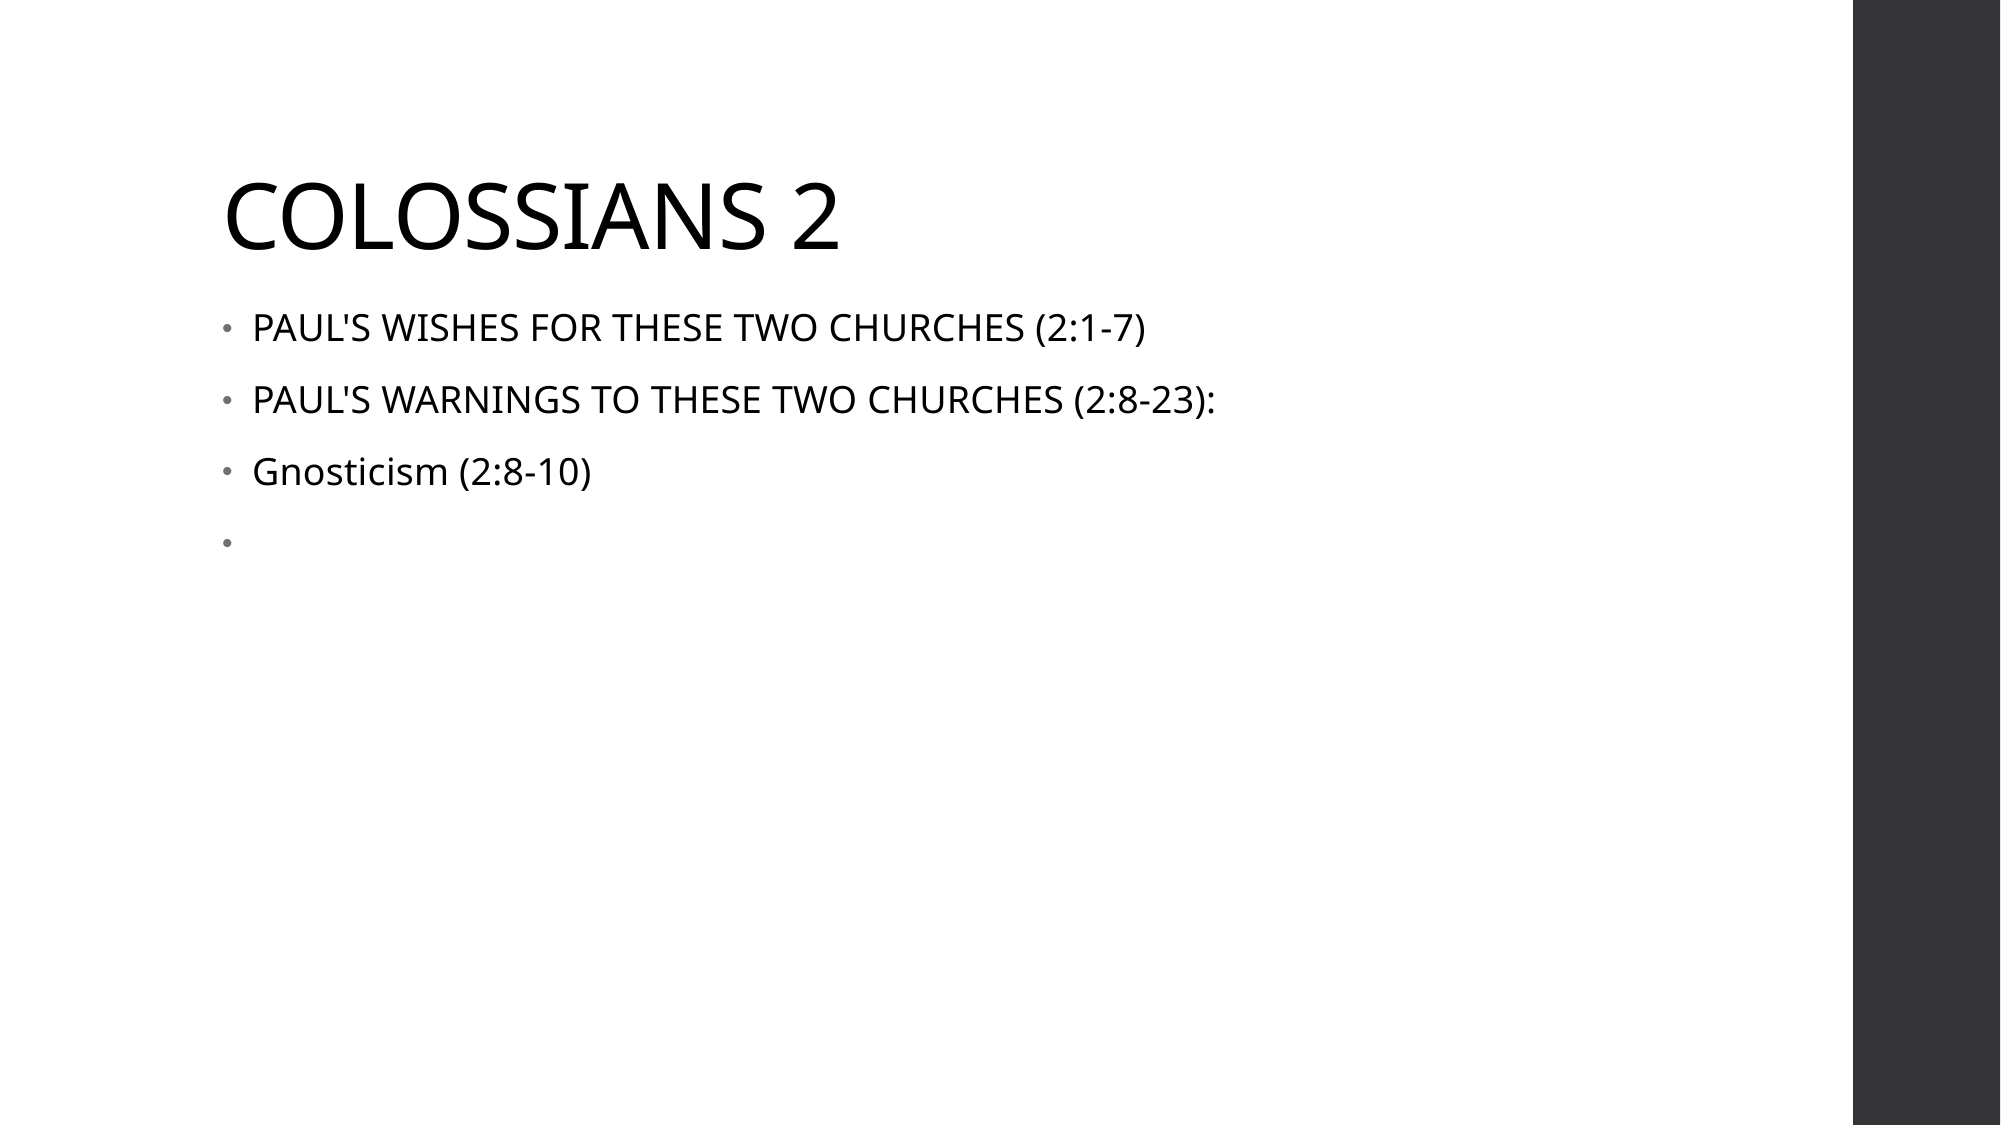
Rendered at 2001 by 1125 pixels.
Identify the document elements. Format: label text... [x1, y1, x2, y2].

title COLOSSIANS 2 [206, 60, 1797, 278]
list PAUL'S WISHES FOR THESE TWO CHURCHES (2:1-7) PAUL'S WARNINGS TO THESE TWO CHURCHES (2:8-23): Gnosticism (2:8-10) [206, 299, 1617, 1014]
